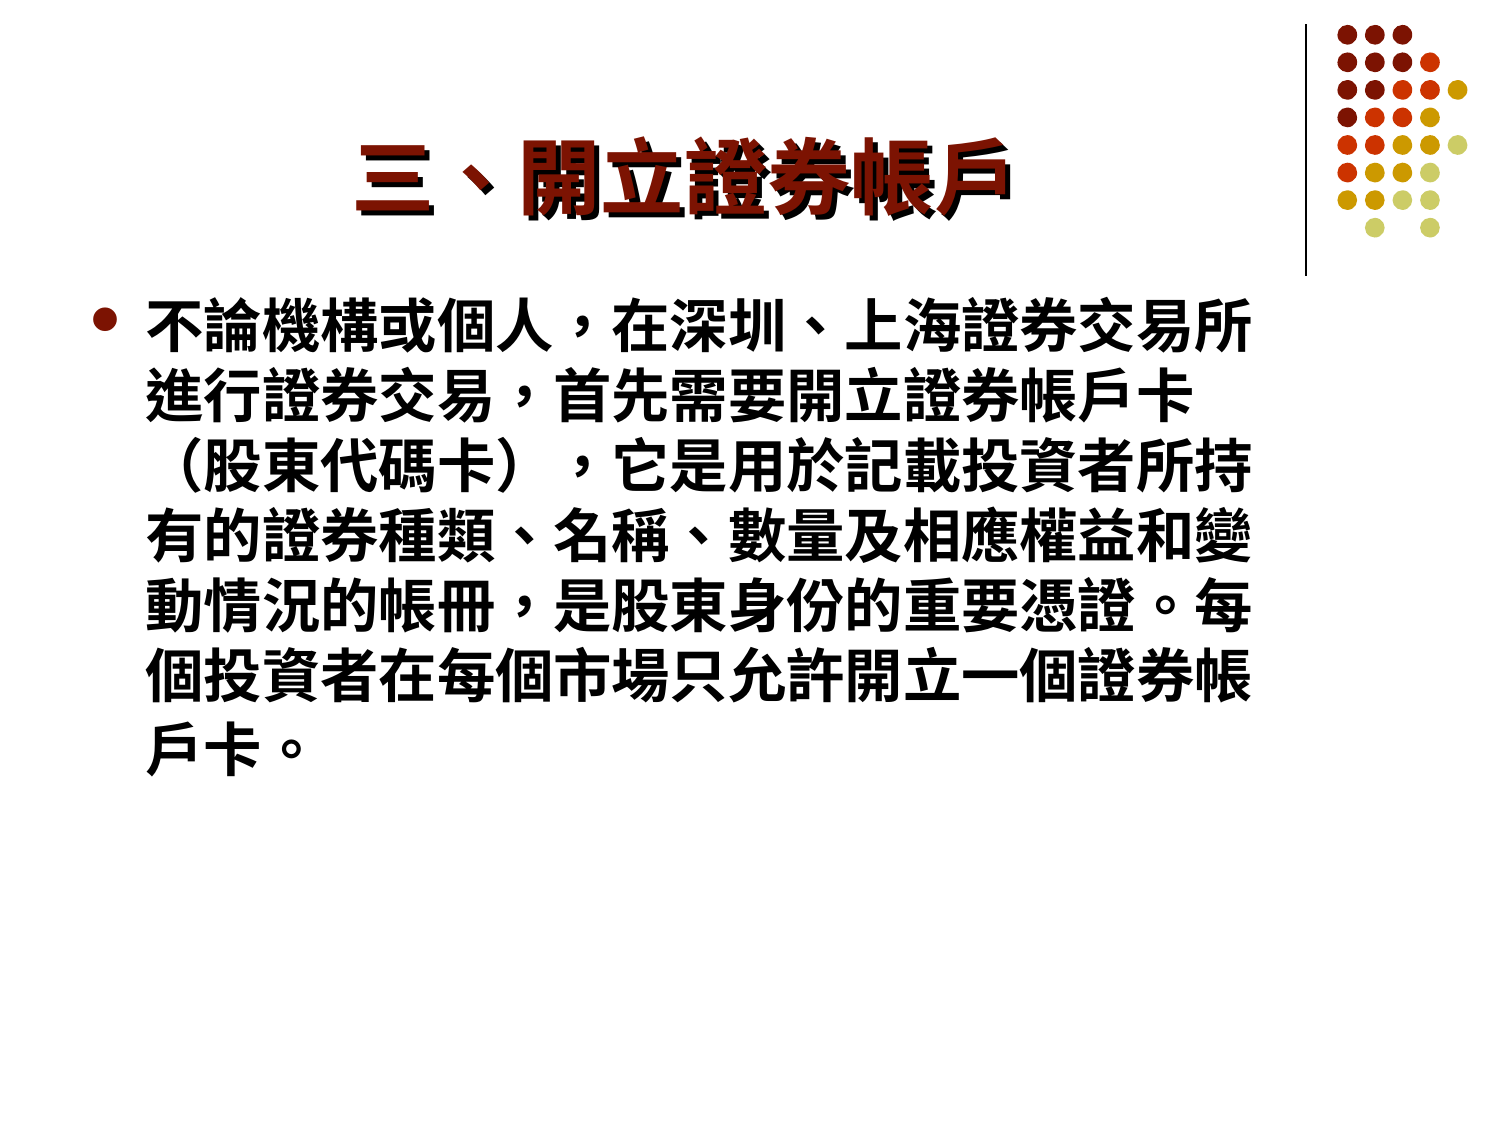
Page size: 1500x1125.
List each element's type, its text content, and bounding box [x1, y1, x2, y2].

list 不論機構或個人，在深圳、上海證券交易所進行證券交易，首先需要開立證券帳戶卡（股東代碼卡），它是用於記載投資者所持有的證券種類、名稱、數量及相應權益和變動情況的帳冊，是股東身份的重要憑證。每個投資者在每個市場只允許開立一個證券帳戶卡。 [74, 282, 1294, 1006]
title 三、開立證券帳戶 [74, 20, 1313, 233]
